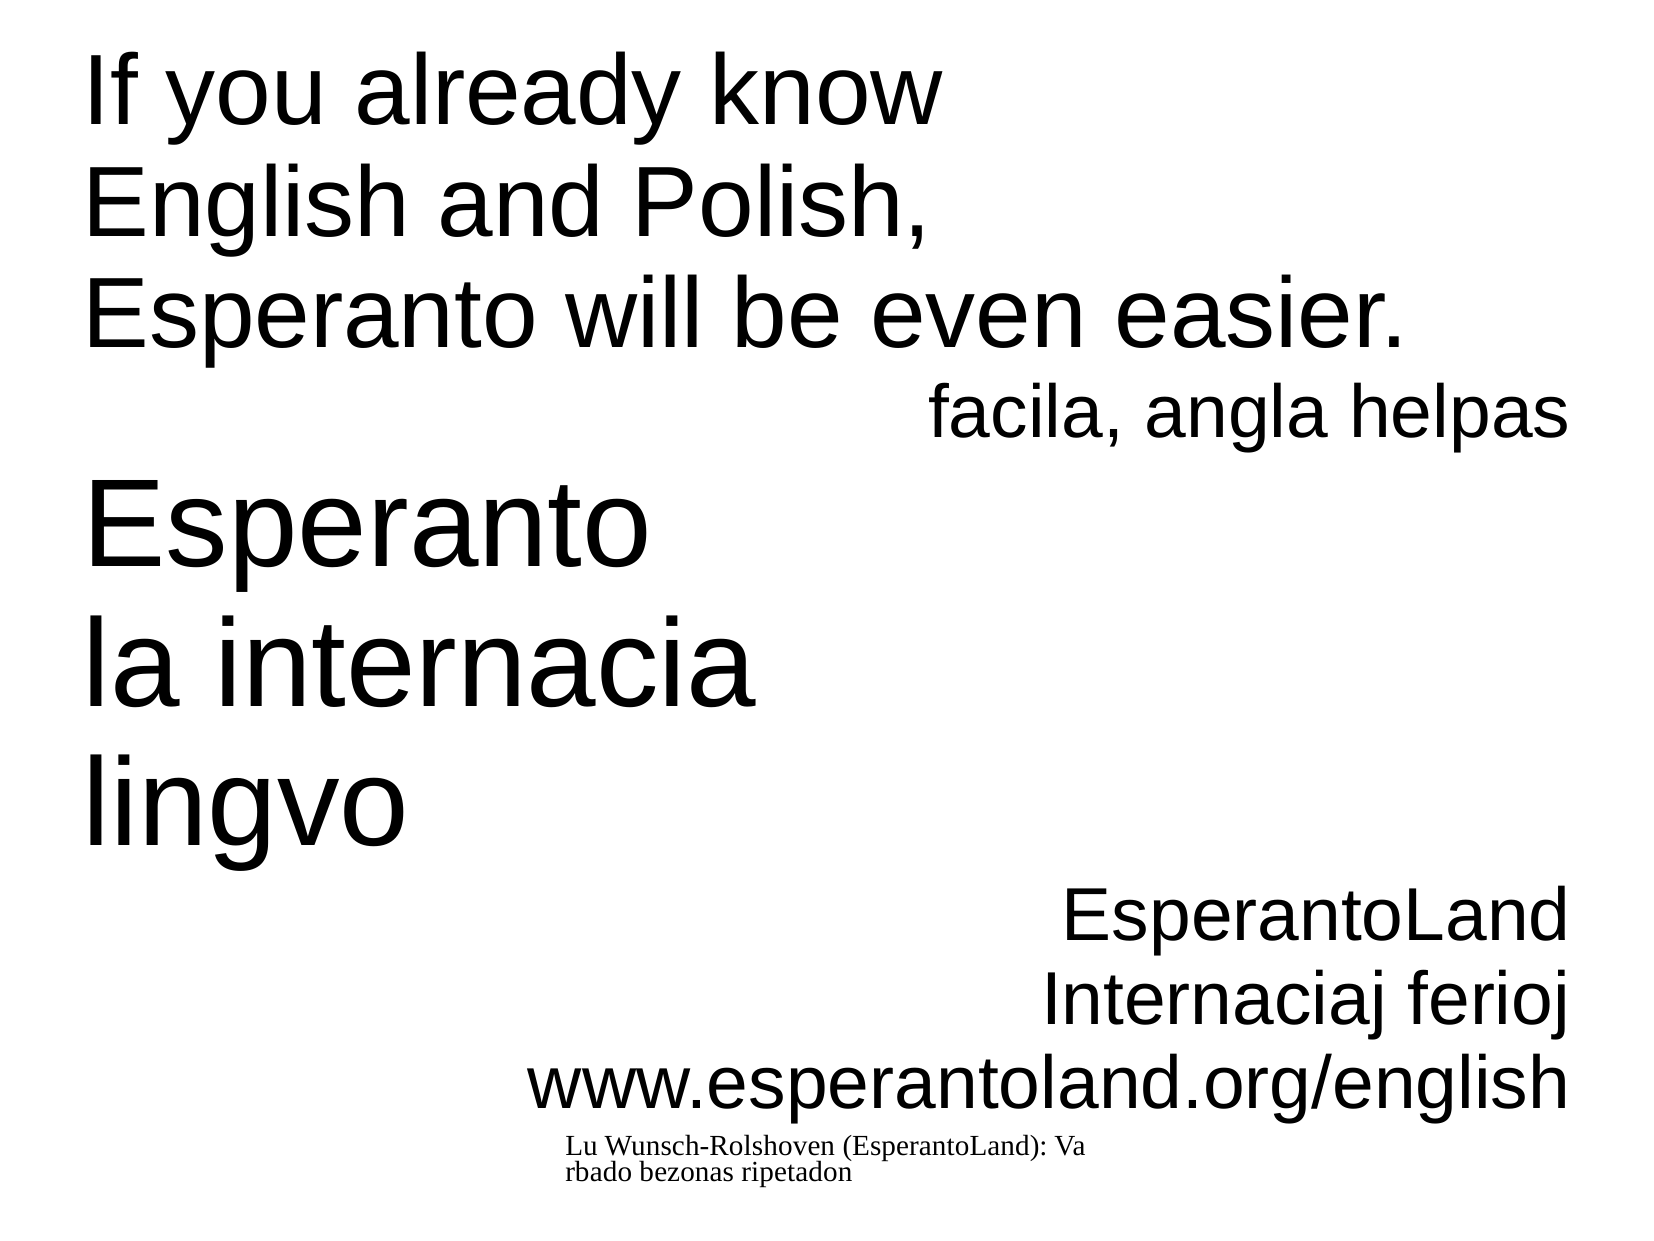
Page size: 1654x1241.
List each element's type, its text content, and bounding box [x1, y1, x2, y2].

subtitle If you already know English and Polish, Esperanto will be even easier. facila, angla helpas Esperanto la internacia lingvo EsperantoLand Internaciaj ferioj www.esperantoland.org/english [82, 33, 1571, 1125]
